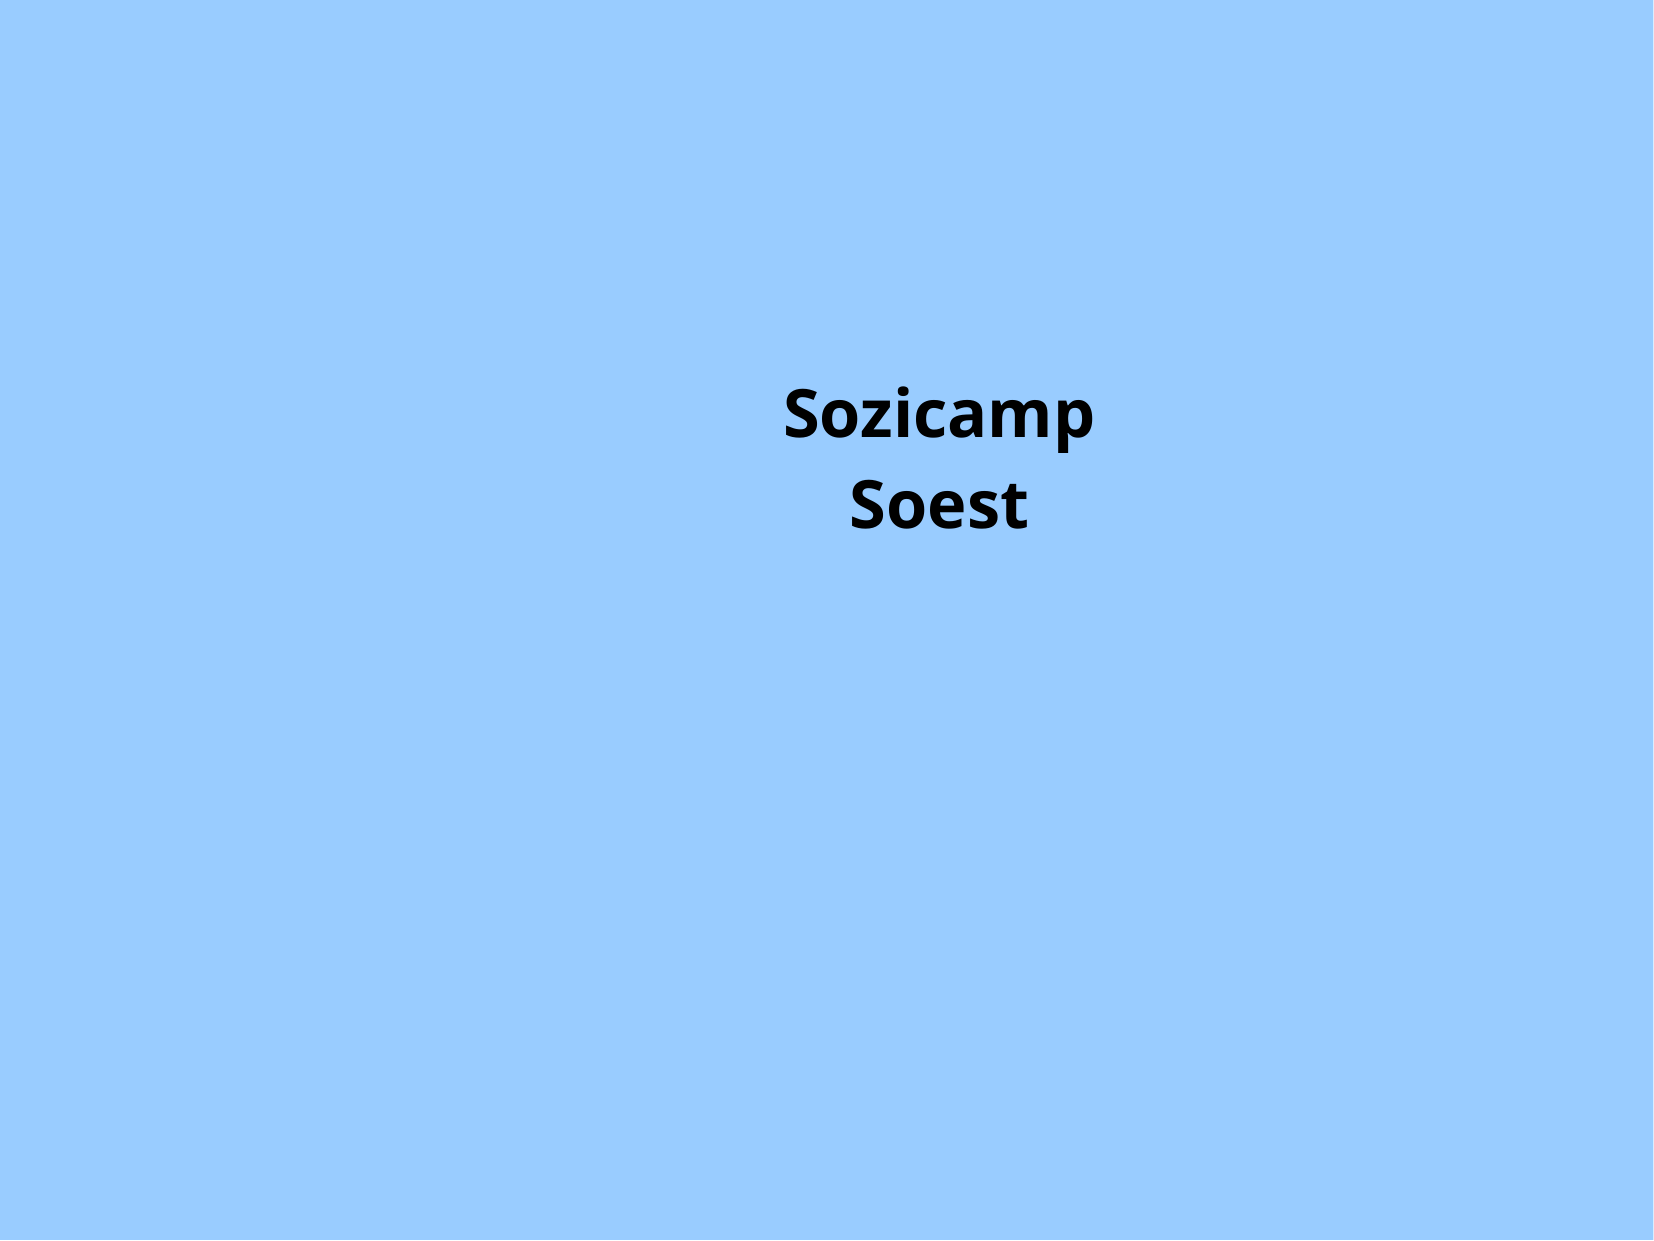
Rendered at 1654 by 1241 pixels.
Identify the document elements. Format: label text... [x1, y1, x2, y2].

title Sozicamp Soest [760, 353, 1119, 562]
